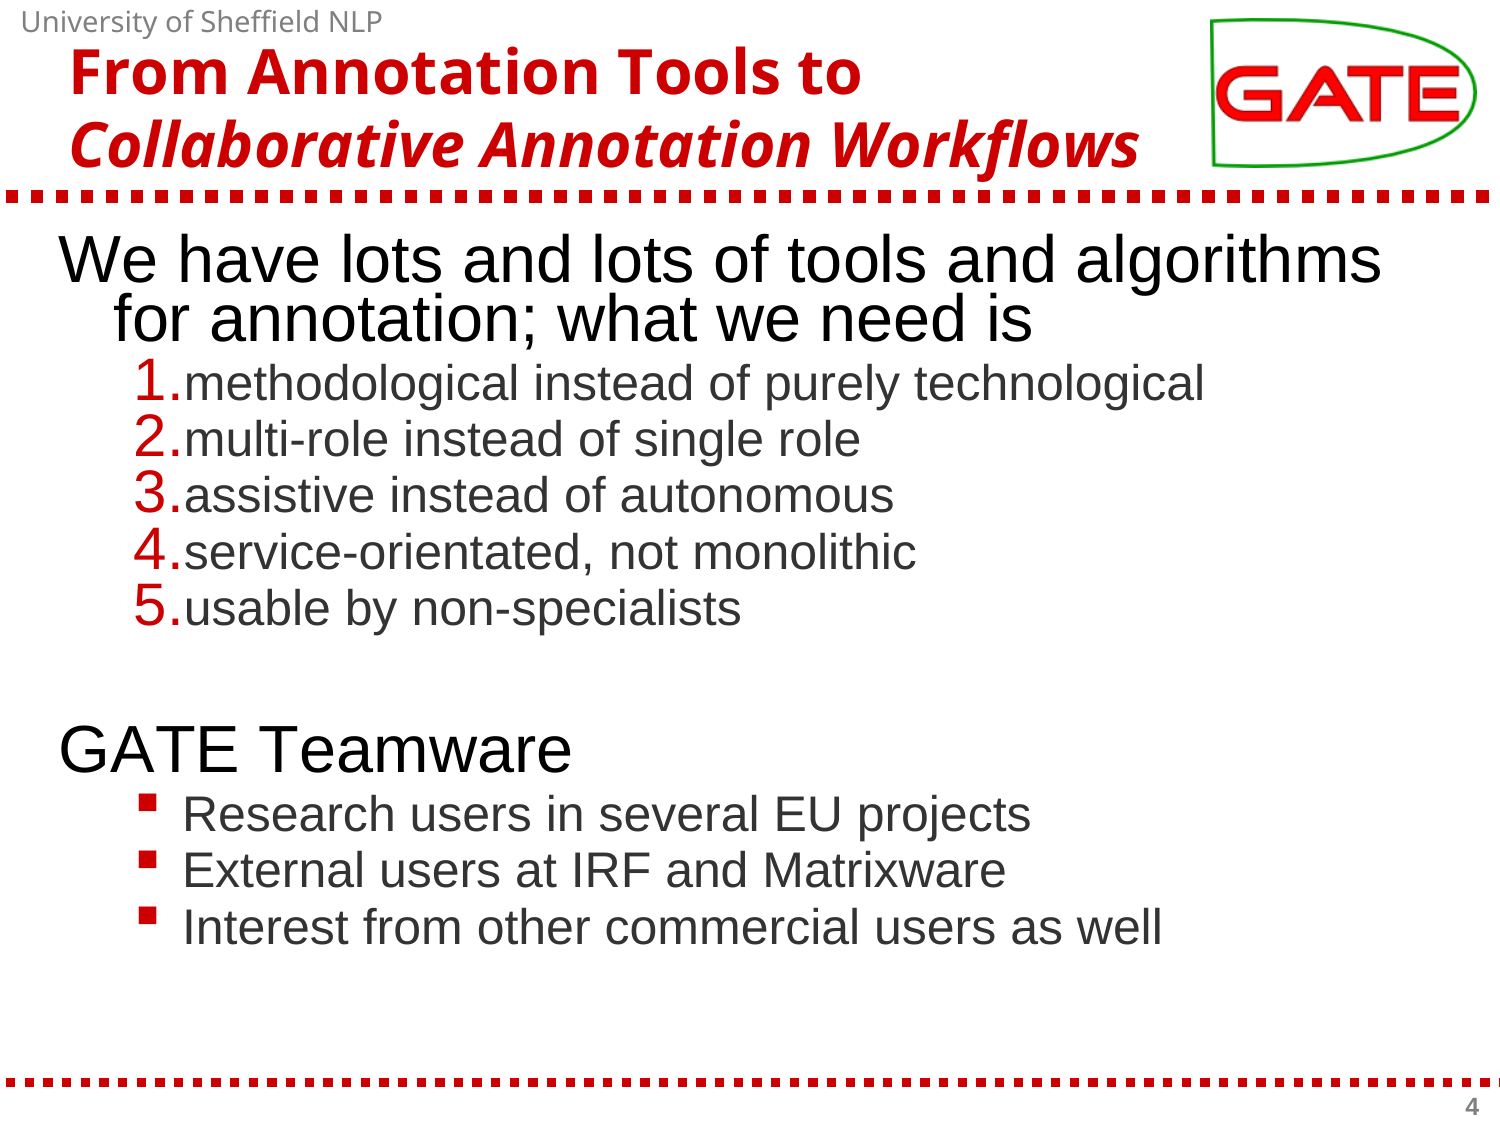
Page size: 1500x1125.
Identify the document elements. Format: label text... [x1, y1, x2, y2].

title From Annotation Tools to Collaborative Annotation Workflows [68, 21, 1418, 197]
picture [1210, 18, 1477, 168]
list We have lots and lots of tools and algorithms for annotation; what we need is methodological instead of purely technological multi-role instead of single role assistive instead of autonomous service-orientated, not monolithic usable by non-specialists GATE Teamware Research users in several EU projects External users at IRF and Matrixware Interest from other commercial users as well [59, 236, 1425, 1098]
text_box <number> [1144, 1082, 1495, 1125]
